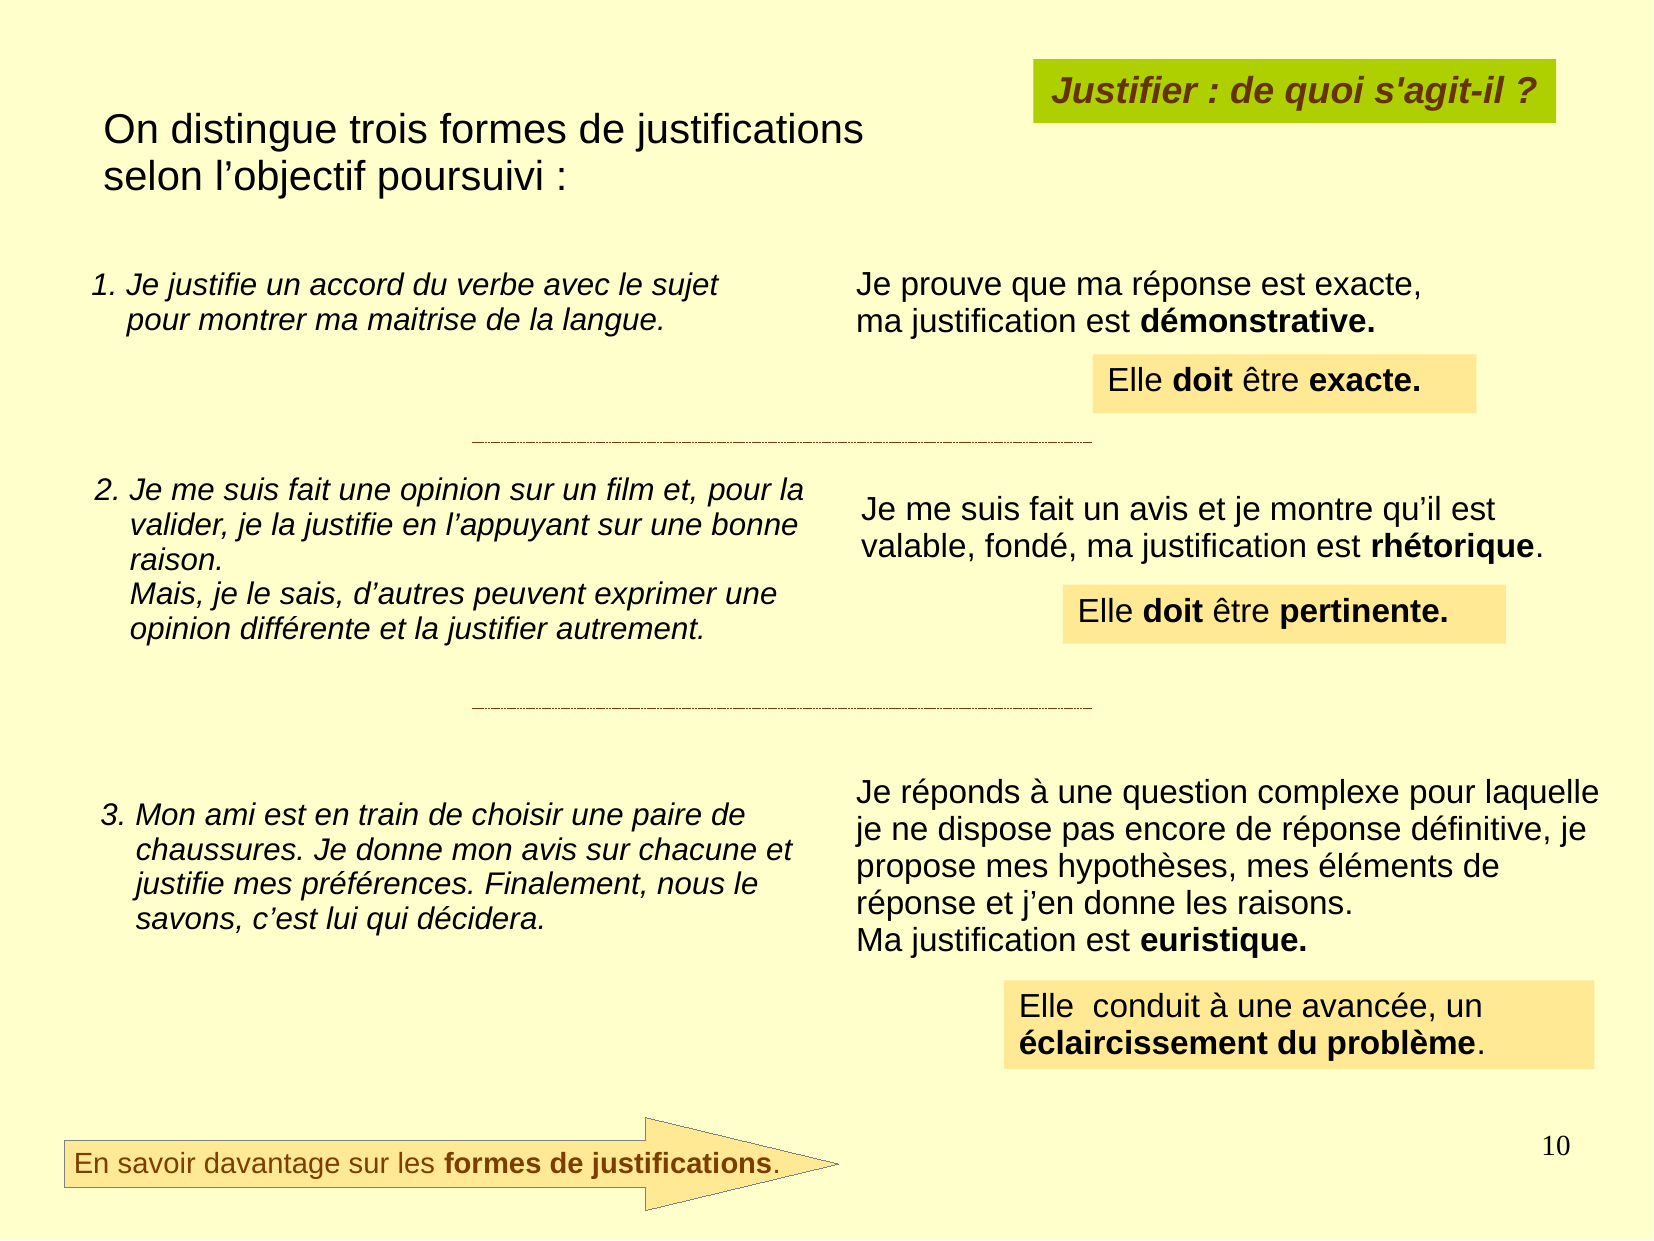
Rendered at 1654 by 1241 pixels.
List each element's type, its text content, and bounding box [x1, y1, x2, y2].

text_box Je prouve que ma réponse est exacte, ma justification est démonstrative. [856, 265, 1506, 377]
text_box 2. Je me suis fait une opinion sur un film et, pour la valider, je la justifie en l’appuyant sur une bonne raison. Mais, je le sais, d’autres peuvent exprimer une opinion différente et la justifier autrement. [59, 472, 827, 647]
text_box En savoir davantage sur les formes de justifications. [58, 1139, 821, 1220]
text_box On distingue trois formes de justifications selon l’objectif poursuivi : [88, 98, 957, 207]
text_box 1. Je justifie un accord du verbe avec le sujet pour montrer ma maitrise de la langue. [41, 259, 739, 386]
text_box [645, 1117, 735, 1139]
text_box Je me suis fait un avis et je montre qu’il est valable, fondé, ma justification est rhétorique. [860, 490, 1565, 602]
text_box [821, 1159, 839, 1169]
text_box Elle doit être pertinente. [1062, 584, 1506, 644]
text_box Elle doit être exacte. [1092, 354, 1477, 414]
text_box Elle conduit à une avancée, un éclaircissement du problème. [1003, 980, 1595, 1070]
text_box 3. Mon ami est en train de choisir une paire de chaussures. Je donne mon avis sur chacune et justifie mes préférences. Finalement, nous le savons, c’est lui qui décidera. [64, 797, 833, 946]
text_box Je réponds à une question complexe pour laquelle je ne dispose pas encore de réponse définitive, je propose mes hypothèses, mes éléments de réponse et j’en donne les raisons. Ma justification est euristique. [856, 773, 1625, 996]
text_box Justifier : de quoi s'agit-il ? [1033, 59, 1557, 123]
